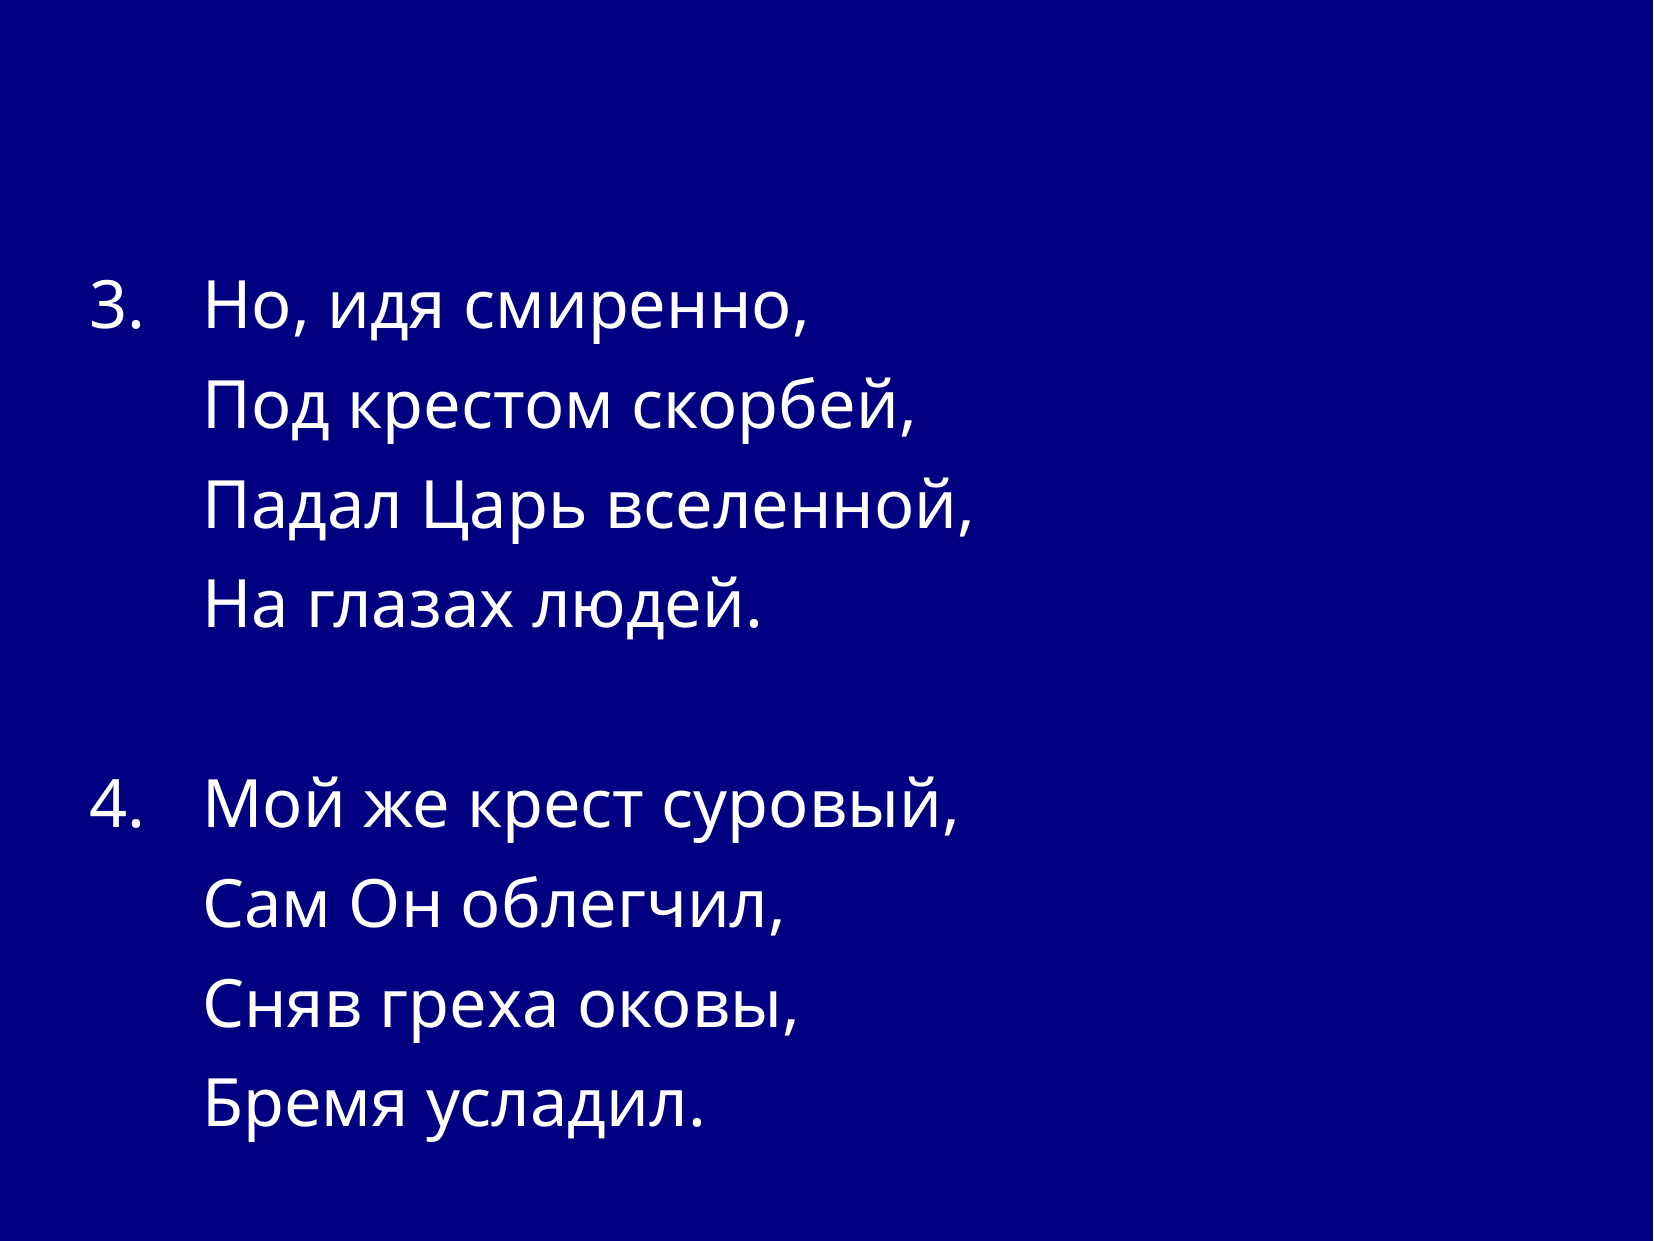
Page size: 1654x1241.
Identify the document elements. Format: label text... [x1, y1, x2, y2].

text_box 3. Но, идя смиренно, Под крестом скорбей, Падал Царь вселенной, На глазах людей. 4. Мой же крест суровый, Сам Он облегчил, Сняв греха оковы, Бремя усладил. [75, 150, 1576, 1163]
